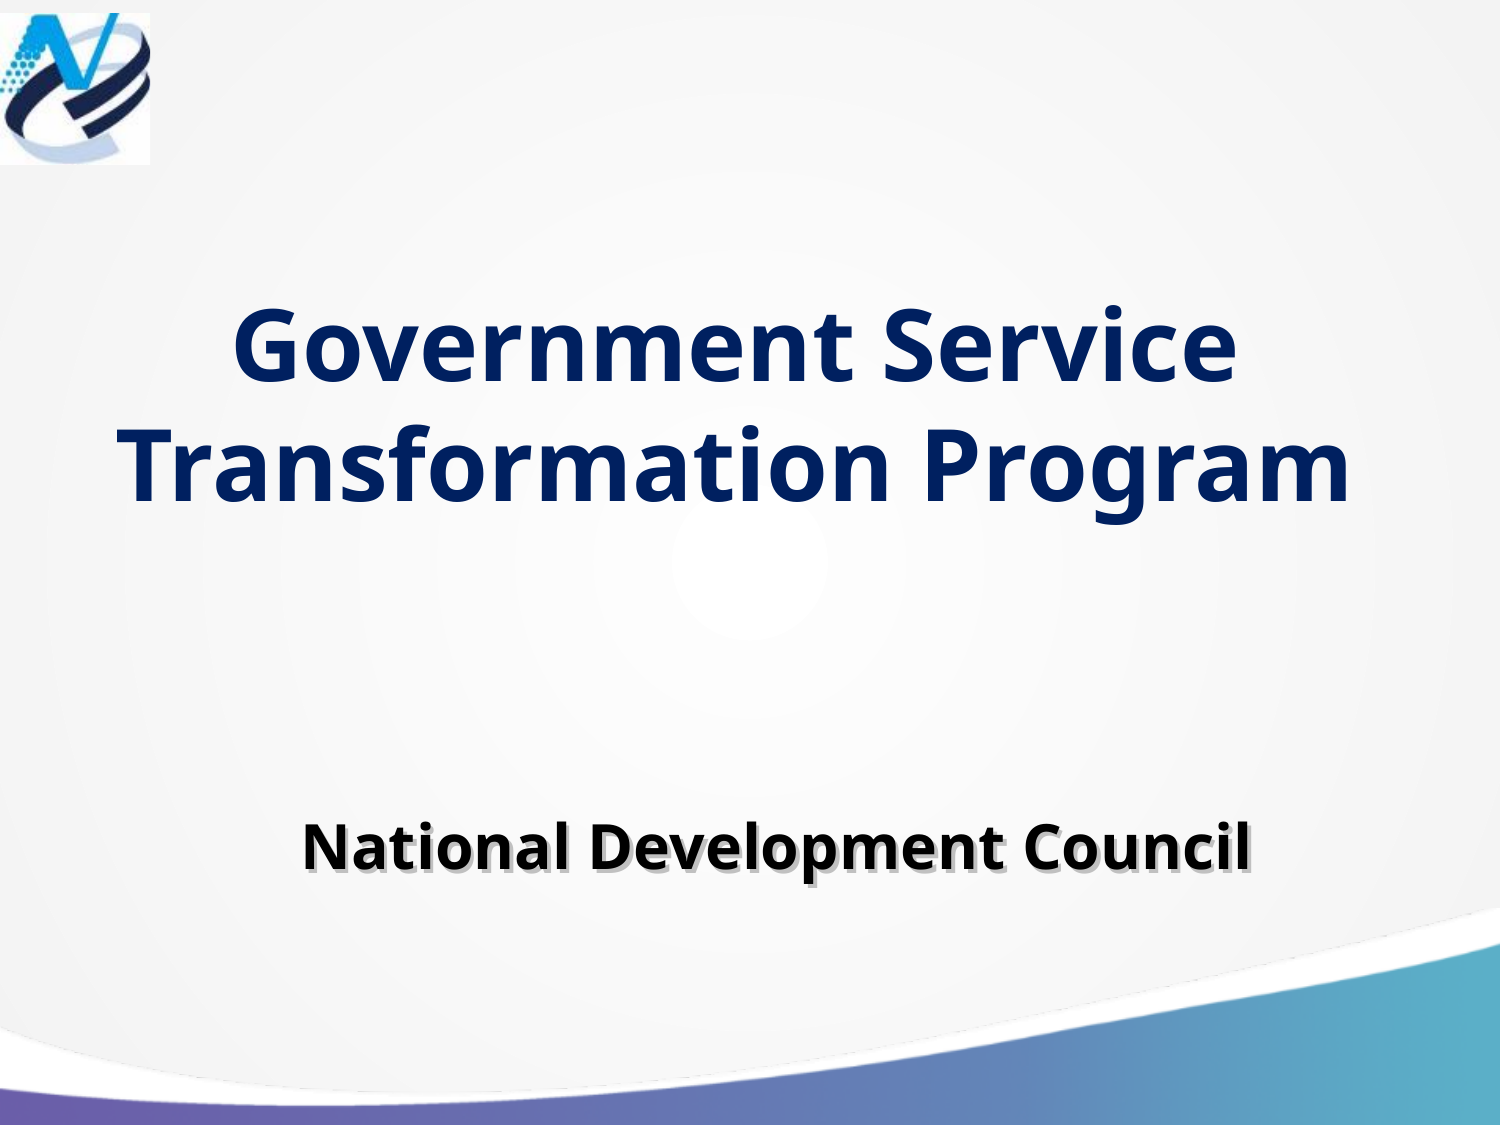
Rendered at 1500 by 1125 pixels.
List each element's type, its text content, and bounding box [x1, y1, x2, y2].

text_box Government Service Transformation Program [89, 274, 1382, 532]
text_box National Development Council [256, 781, 1297, 890]
